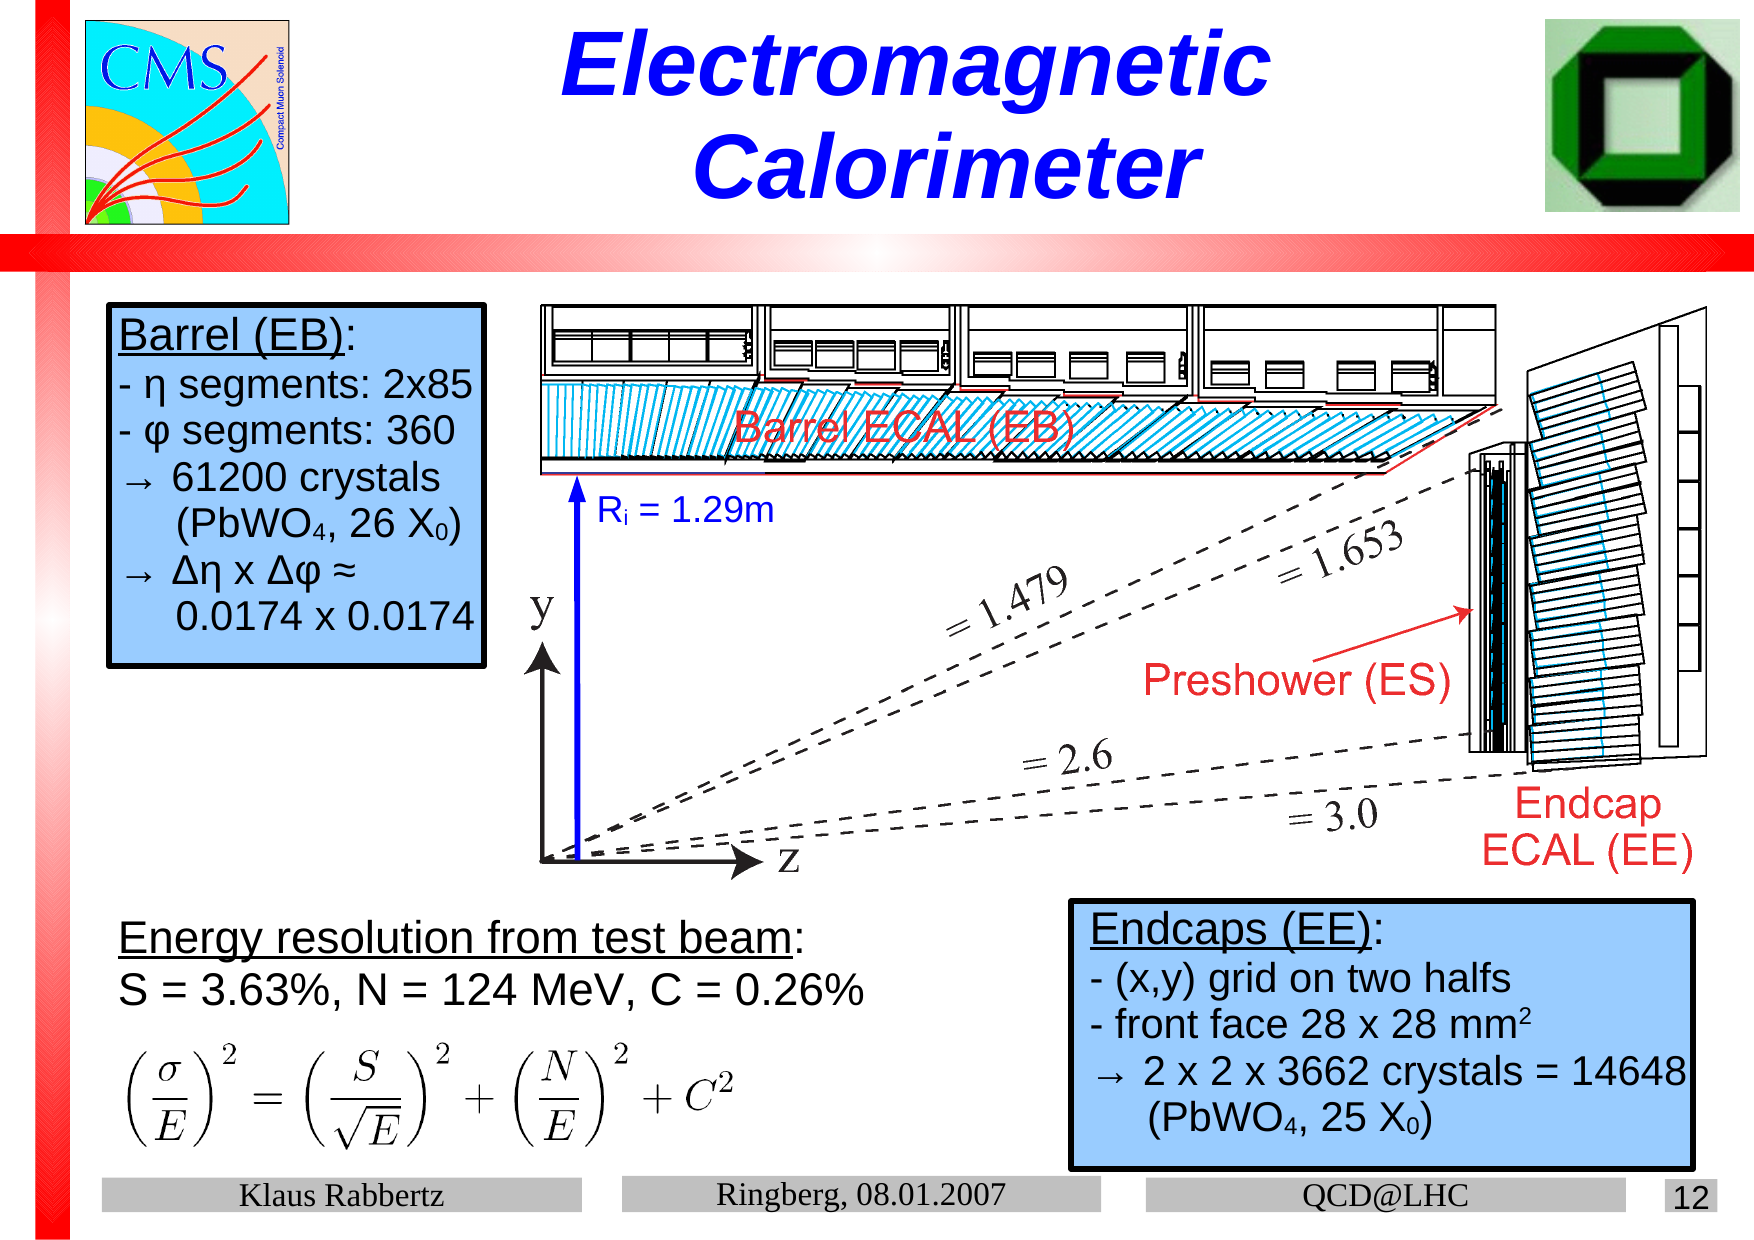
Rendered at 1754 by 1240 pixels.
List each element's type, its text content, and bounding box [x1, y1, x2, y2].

picture [84, 19, 290, 225]
text_box Endcaps (EE): - (x,y) grid on two halfs - front face 28 x 28 mm2 → 2 x 2 x 3662 crystals = 14648 (PbWO4, 25 X0) [1089, 903, 1688, 1156]
text_box Barrel (EB): - η segments: 2x85 - φ segments: 360 → 61200 crystals (PbWO4, 26 X0) → Δη x Δφ ≈ 0.0174 x 0.0174 [118, 309, 476, 659]
text_box Energy resolution from test beam: S = 3.63%, N = 124 MeV, C = 0.26% [117, 912, 866, 1015]
text_box [108, 305, 484, 667]
picture [1545, 19, 1740, 212]
text_box [1071, 901, 1693, 1169]
title Electromagnetic Calorimeter [317, 11, 1517, 219]
picture [120, 1037, 738, 1158]
text_box Ri = 1.29m [596, 488, 776, 544]
picture [524, 304, 1707, 883]
